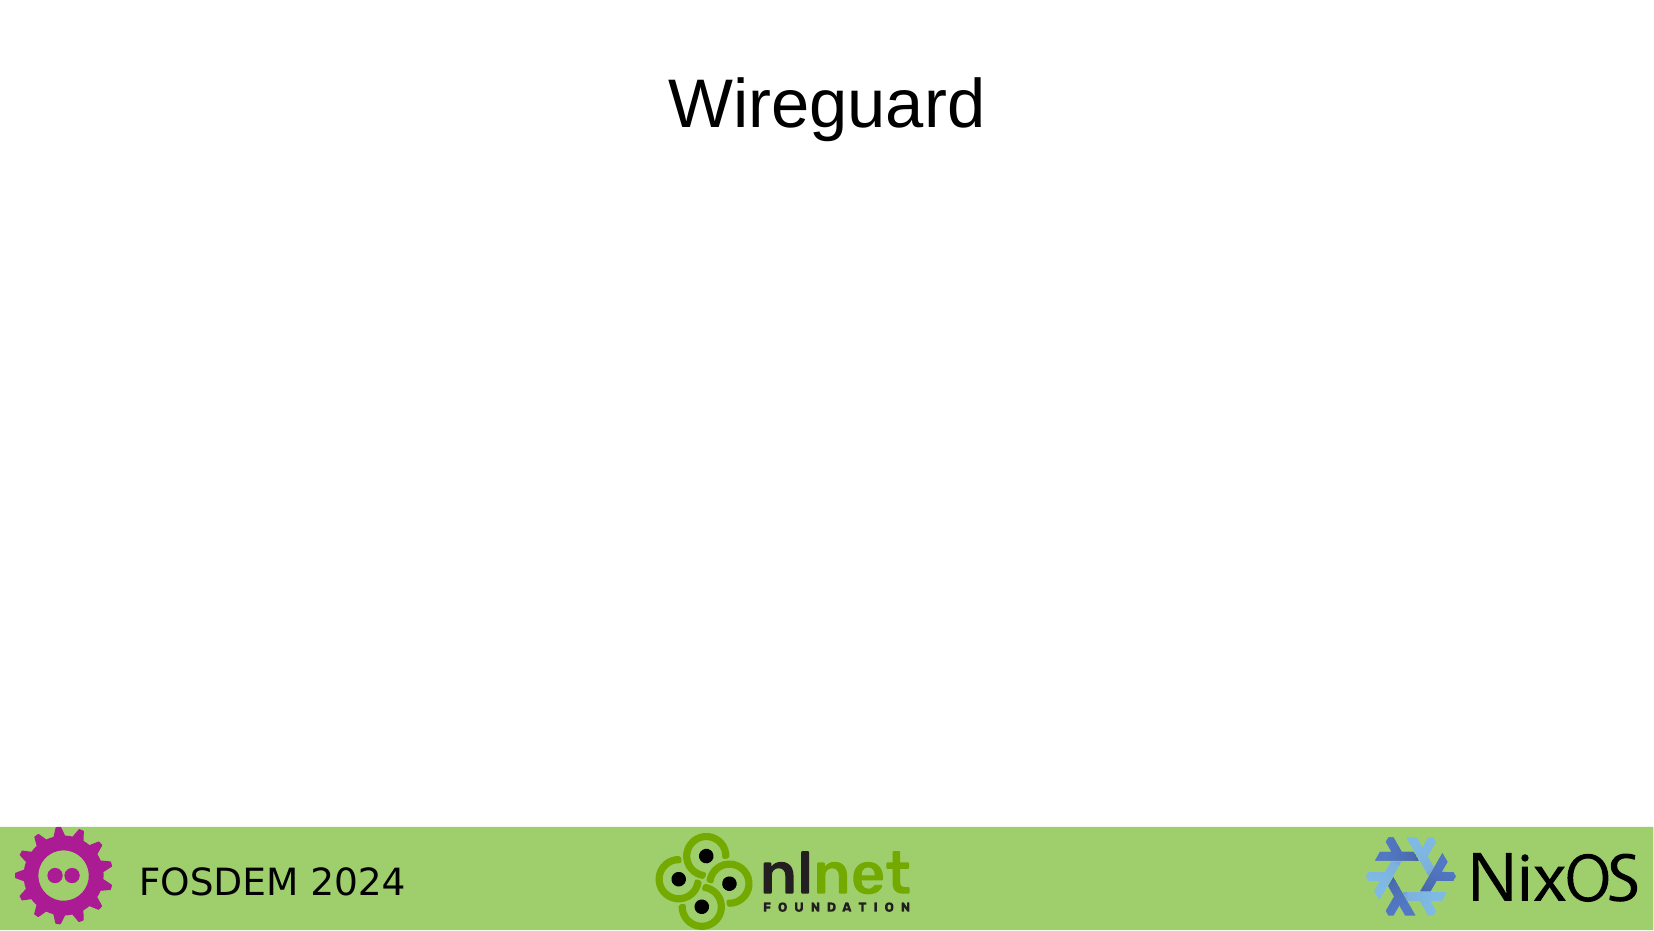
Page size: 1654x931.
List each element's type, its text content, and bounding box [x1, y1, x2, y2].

title Wireguard [88, 29, 1565, 178]
